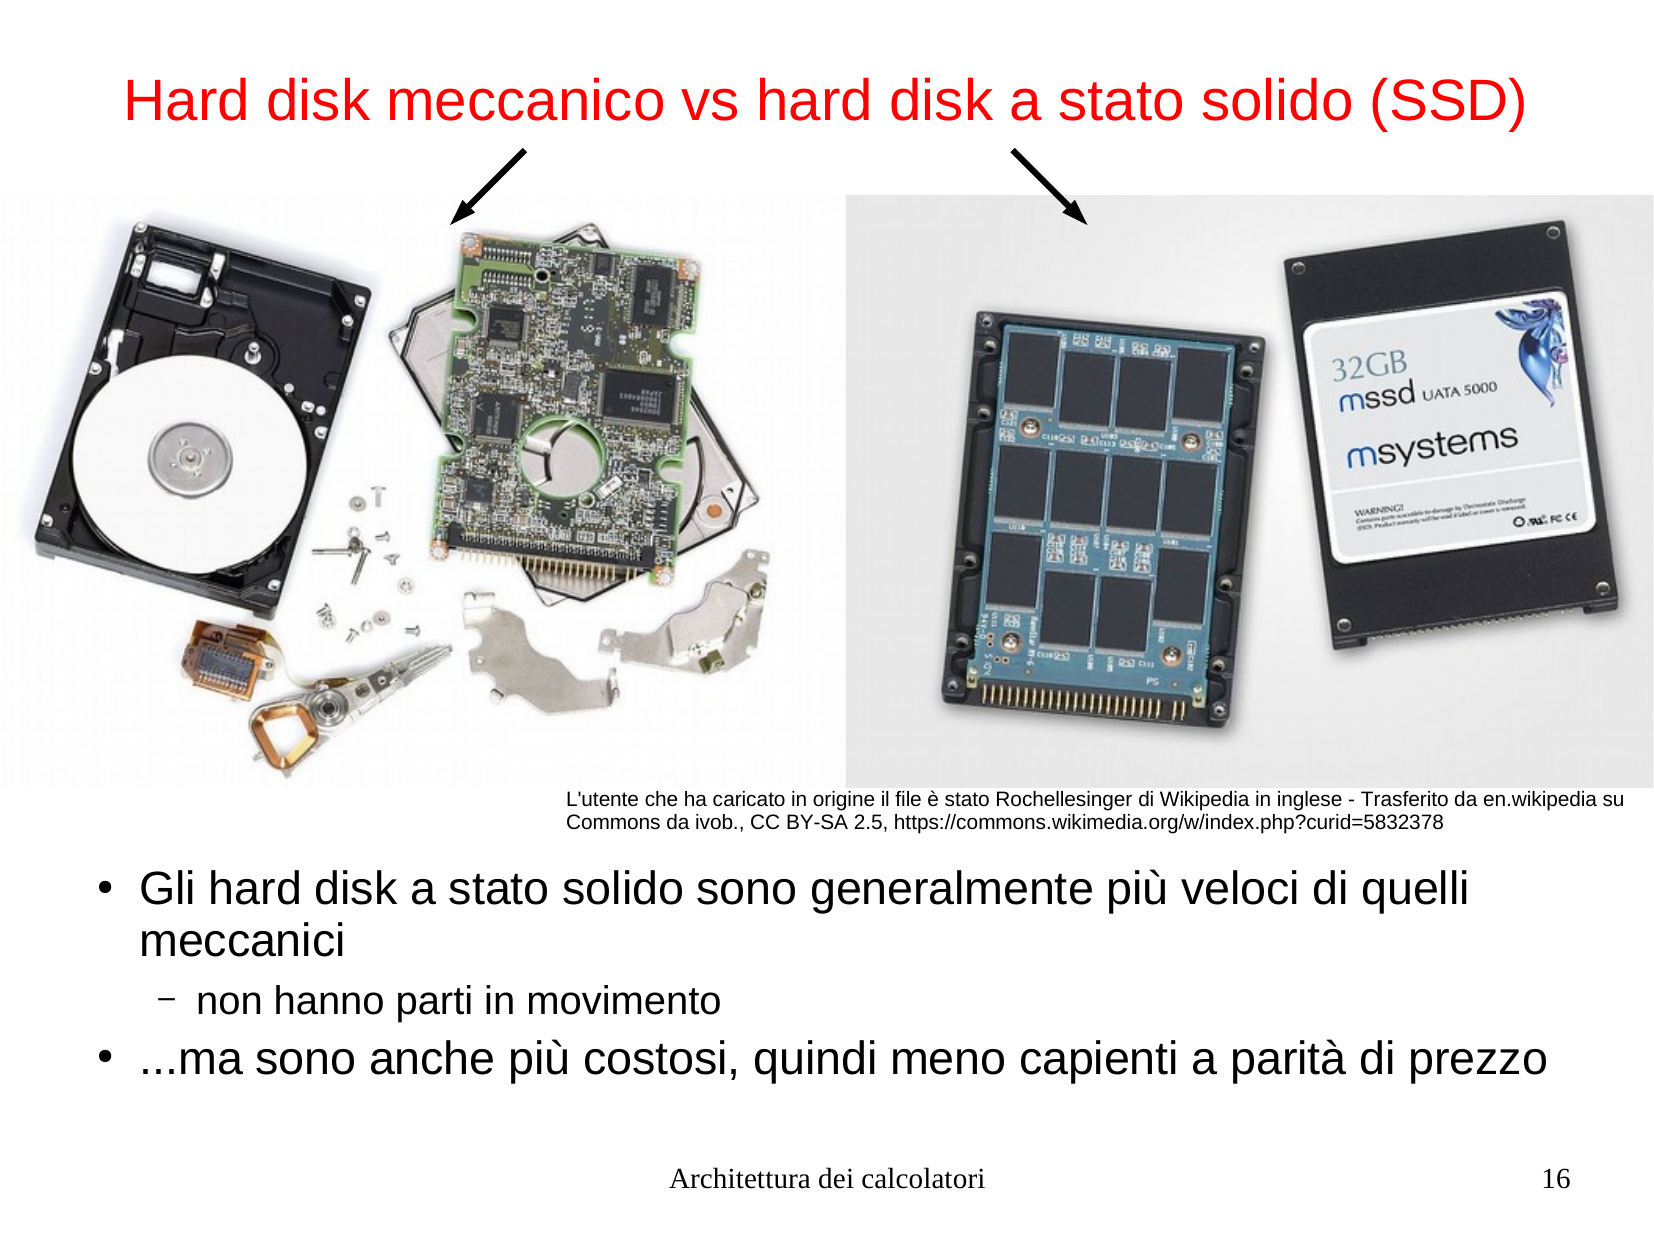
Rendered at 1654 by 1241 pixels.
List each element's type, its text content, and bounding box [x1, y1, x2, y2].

title Hard disk meccanico vs hard disk a stato solido (SSD) [82, 0, 1571, 195]
picture [0, 195, 1654, 788]
text_box L'utente che ha caricato in origine il file è stato Rochellesinger di Wikipedia in inglese - Trasferito da en.wikipedia su Commons da ivob., CC BY-SA 2.5, https://commons.wikimedia.org/w/index.php?curid=5832378 [566, 787, 1654, 835]
list Gli hard disk a stato solido sono generalmente più veloci di quelli meccanici non hanno parti in movimento ...ma sono anche più costosi, quindi meno capienti a parità di prezzo [82, 862, 1571, 1126]
